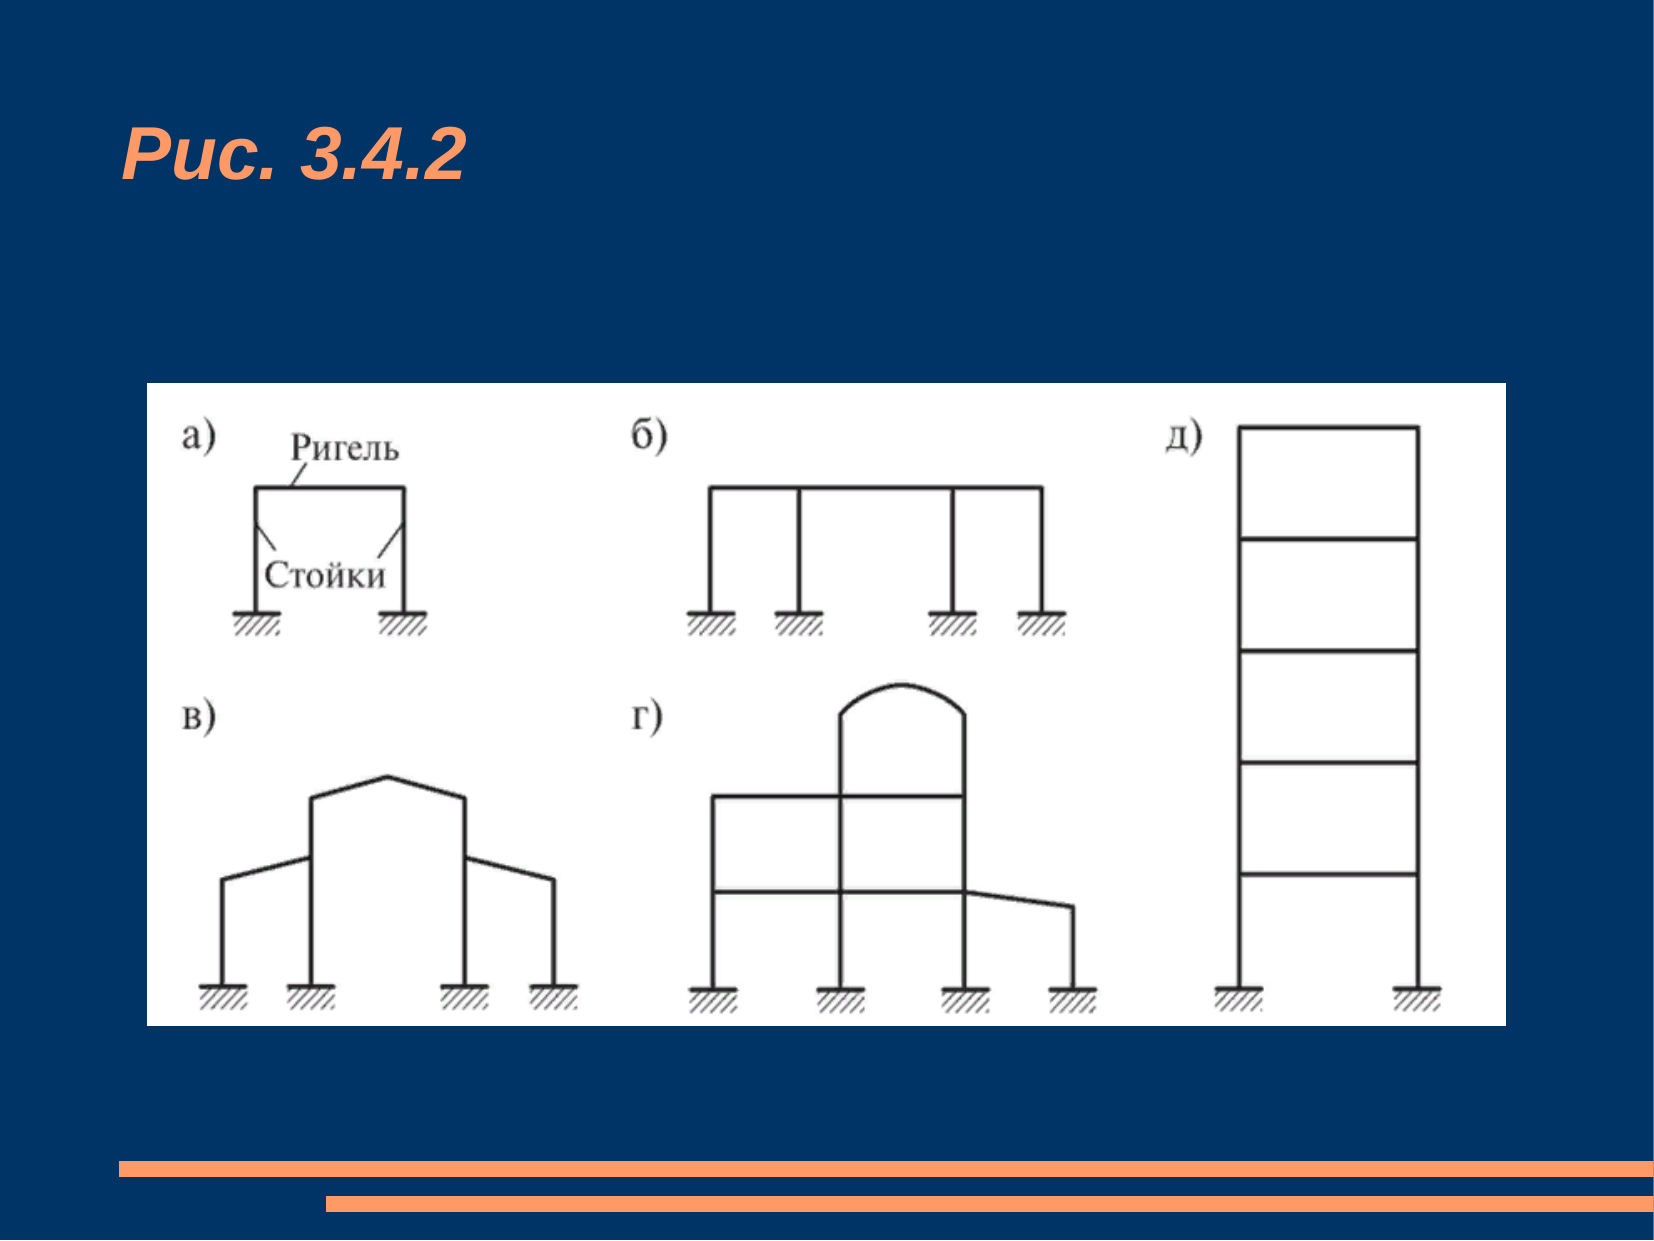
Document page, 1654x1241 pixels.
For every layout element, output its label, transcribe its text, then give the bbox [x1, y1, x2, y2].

picture [147, 383, 1506, 1026]
title Рис. 3.4.2 [121, 46, 1534, 254]
